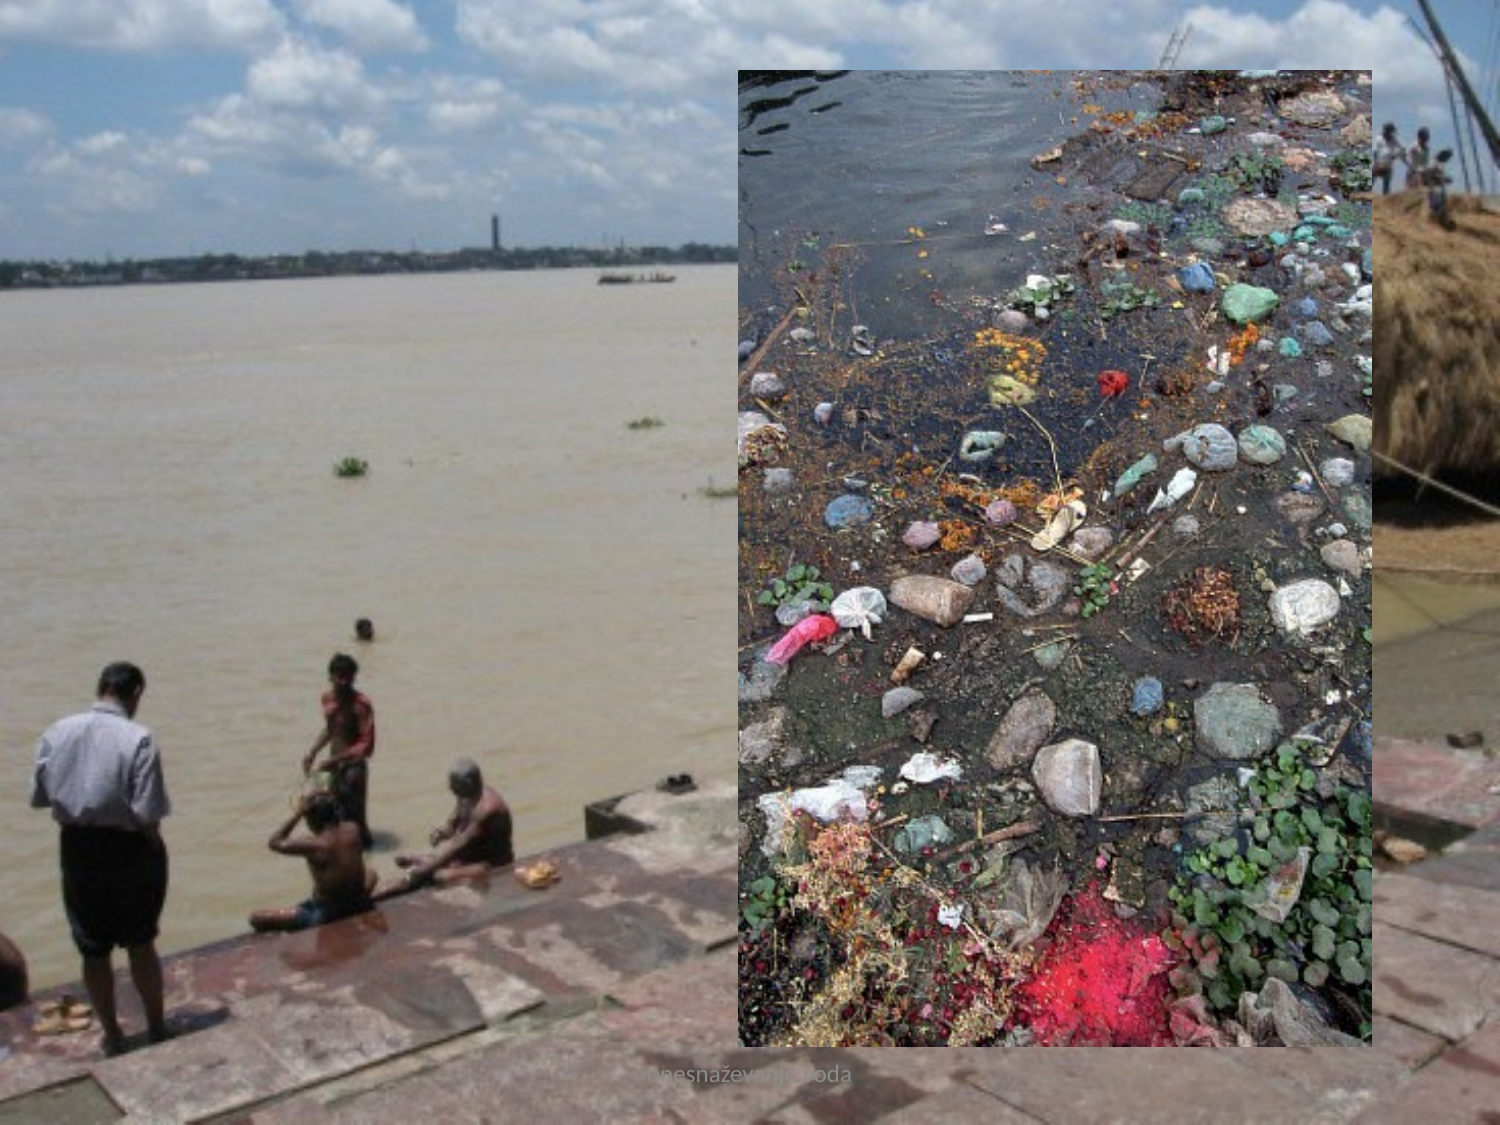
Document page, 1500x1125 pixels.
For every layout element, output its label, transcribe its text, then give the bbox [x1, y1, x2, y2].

slide_number <number> [1074, 1042, 1425, 1103]
picture [0, 0, 1500, 1125]
footer onesnaževanje voda [512, 1042, 988, 1103]
